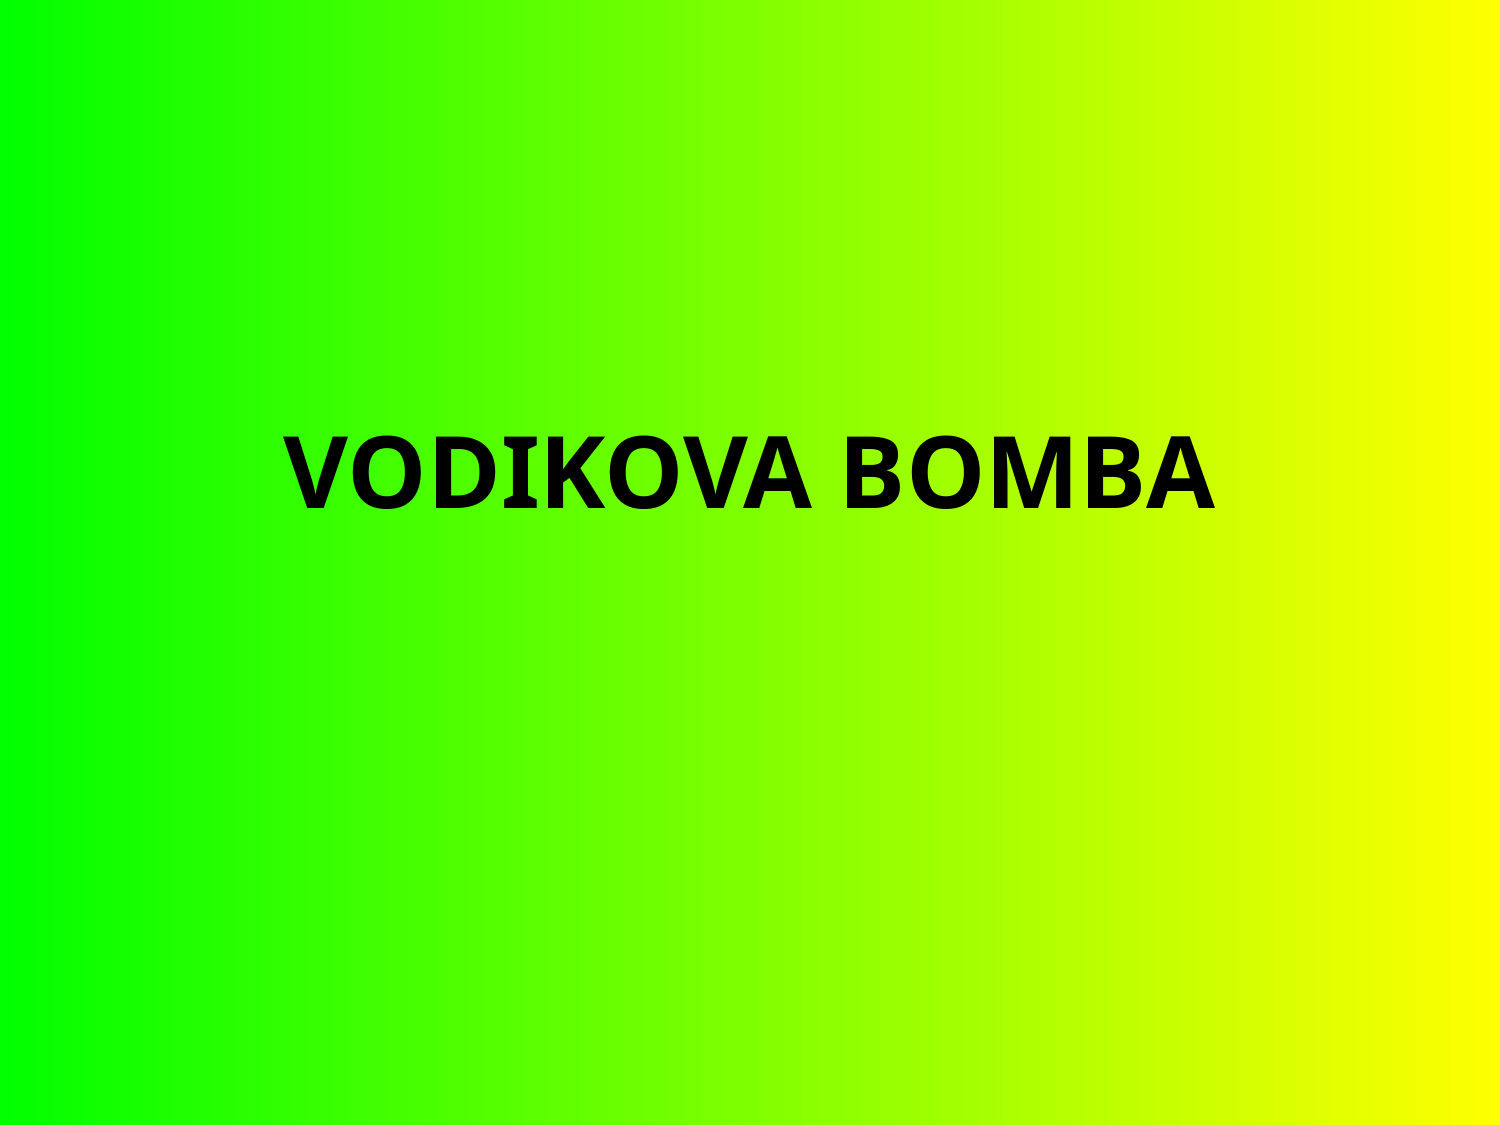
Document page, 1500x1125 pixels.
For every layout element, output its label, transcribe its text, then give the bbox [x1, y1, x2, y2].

title VODIKOVA BOMBA [112, 375, 1388, 563]
